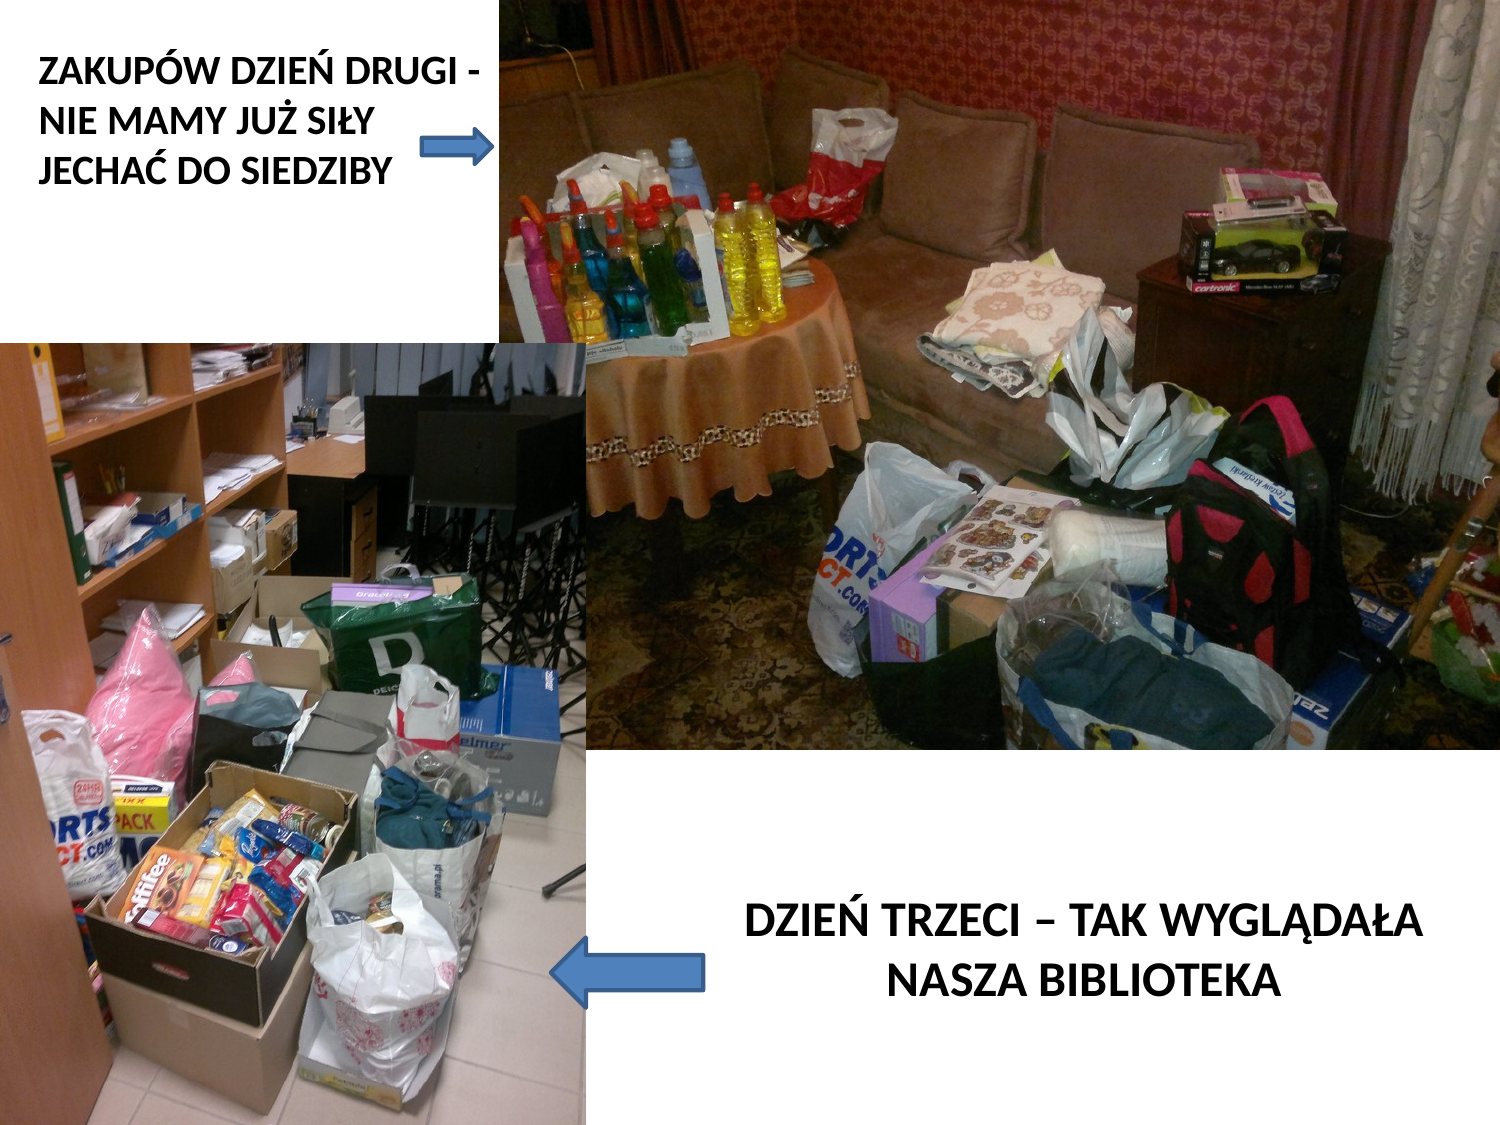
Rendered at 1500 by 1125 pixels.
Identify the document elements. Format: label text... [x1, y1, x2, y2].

picture [0, 0, 1500, 1125]
text_box ZAKUPÓW DZIEŃ DRUGI - NIE MAMY JUŻ SIŁY JECHAĆ DO SIEDZIBY [23, 35, 500, 202]
text_box [421, 128, 493, 165]
text_box [550, 937, 704, 1008]
text_box DZIEŃ TRZECI – TAK WYGLĄDAŁA NASZA BIBLIOTEKA [726, 878, 1443, 1016]
